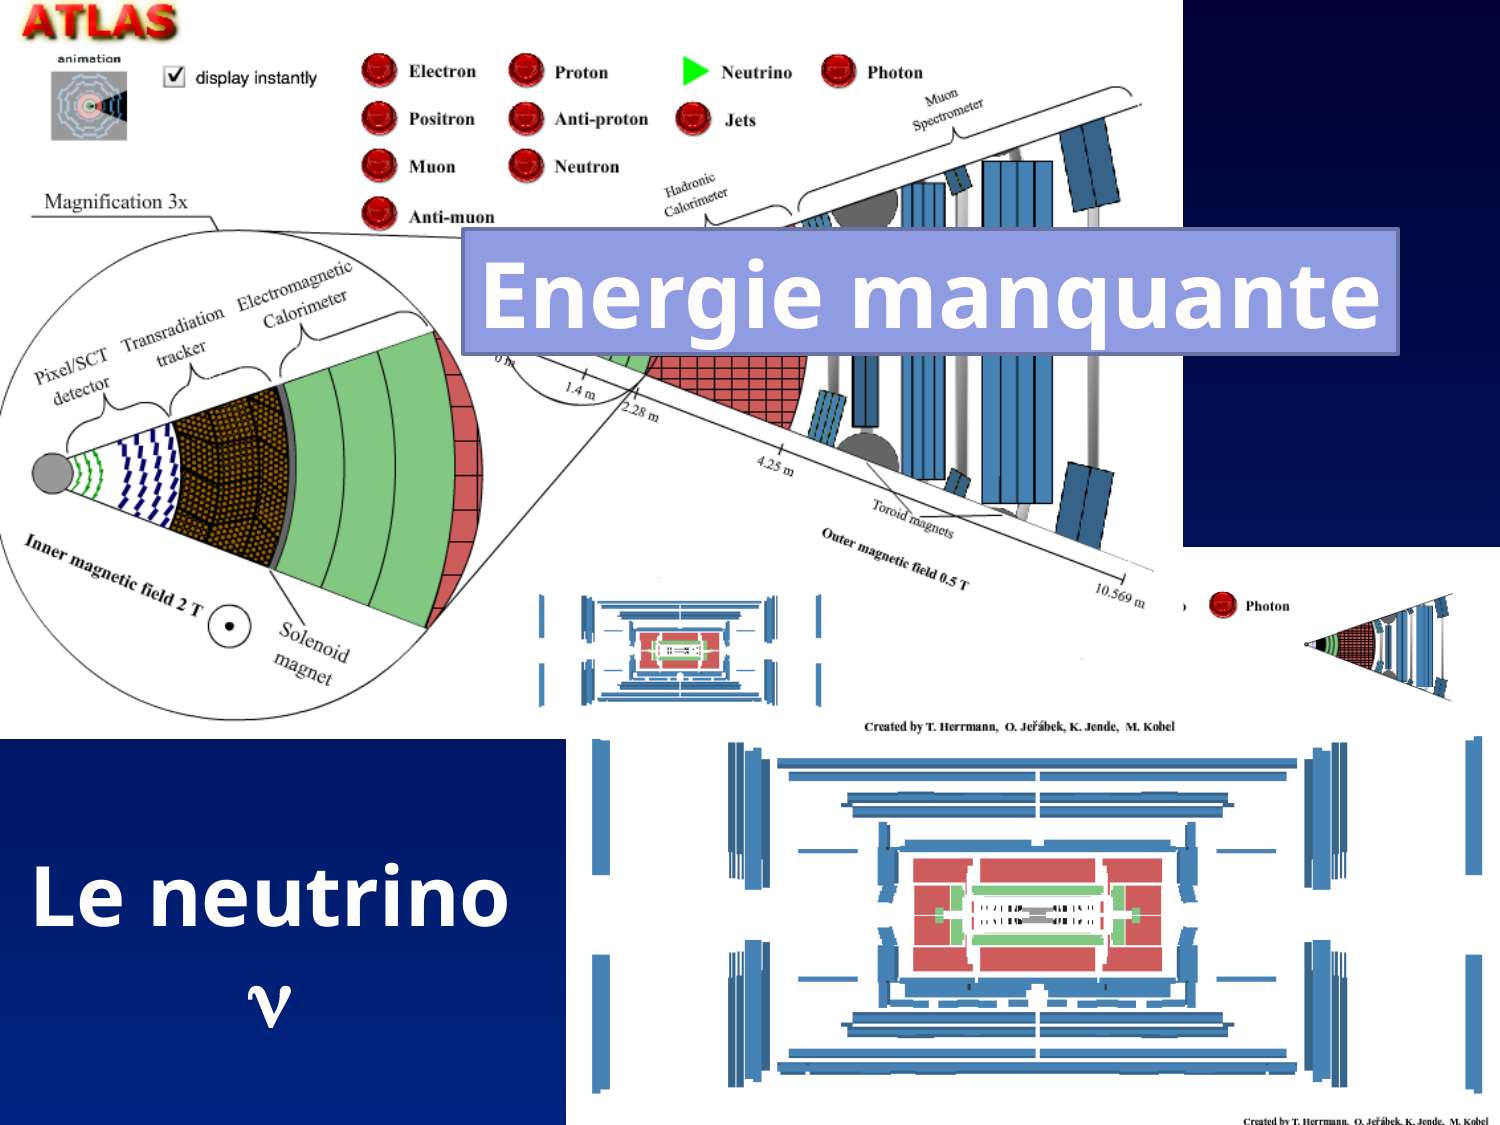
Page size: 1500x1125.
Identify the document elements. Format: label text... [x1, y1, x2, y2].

picture [0, 0, 1500, 1125]
text_box Energie manquante [463, 229, 1398, 355]
text_box Le neutrino n [14, 835, 528, 1051]
